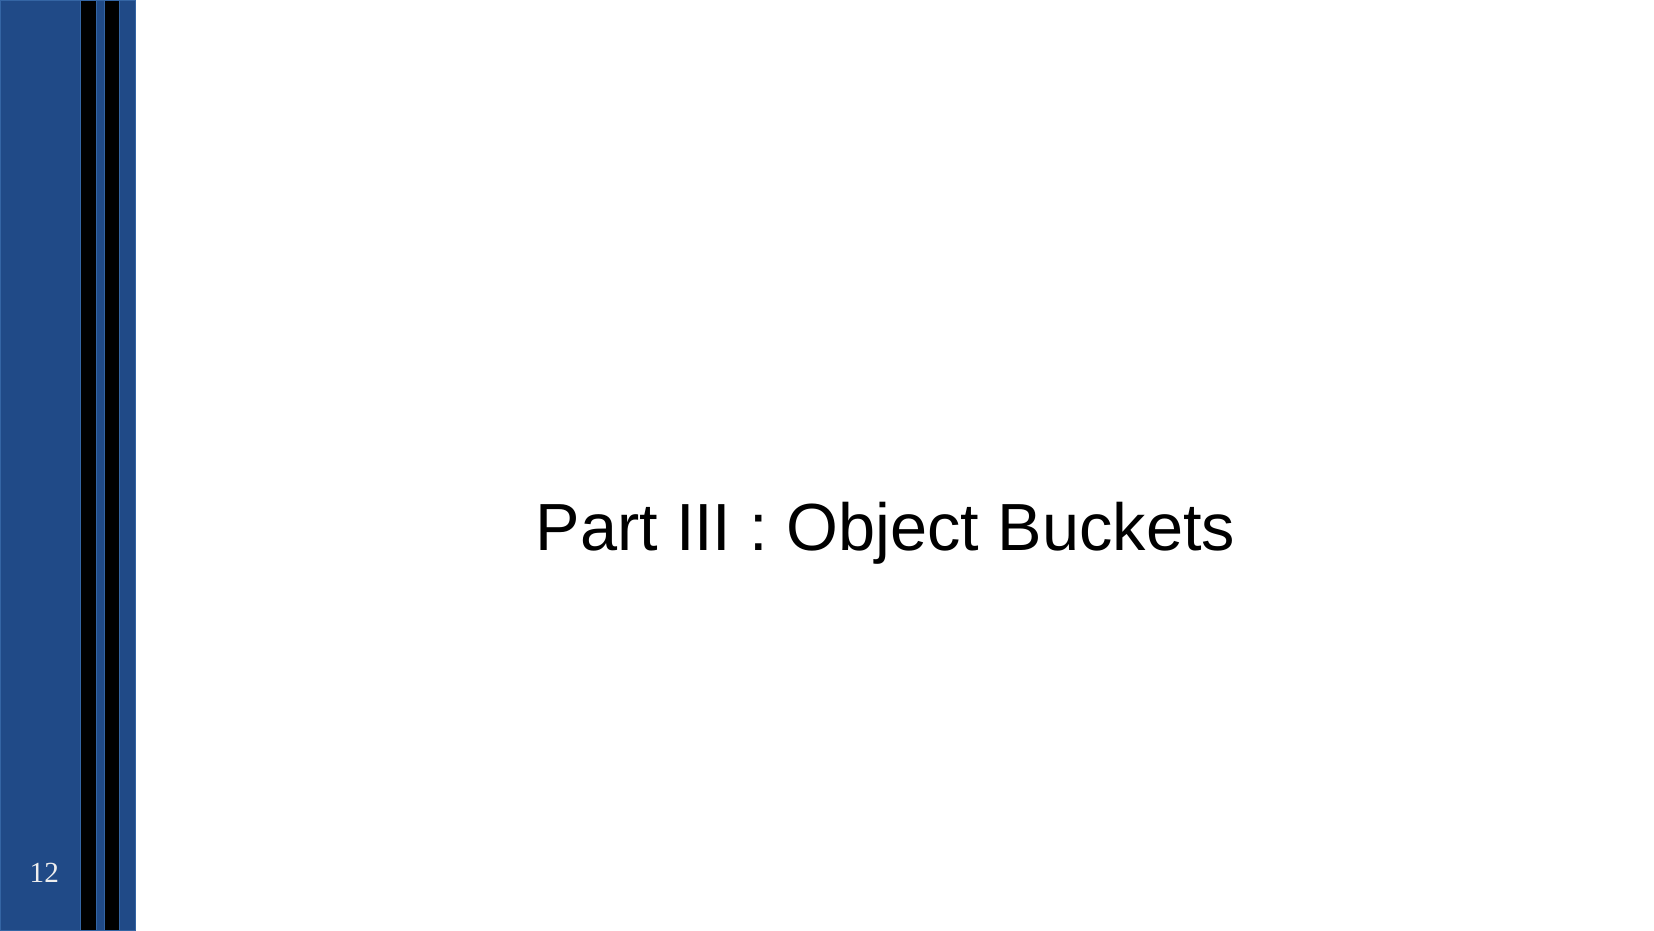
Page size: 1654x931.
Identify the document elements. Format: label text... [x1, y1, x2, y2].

subtitle Part III : Object Buckets [141, 166, 1630, 888]
